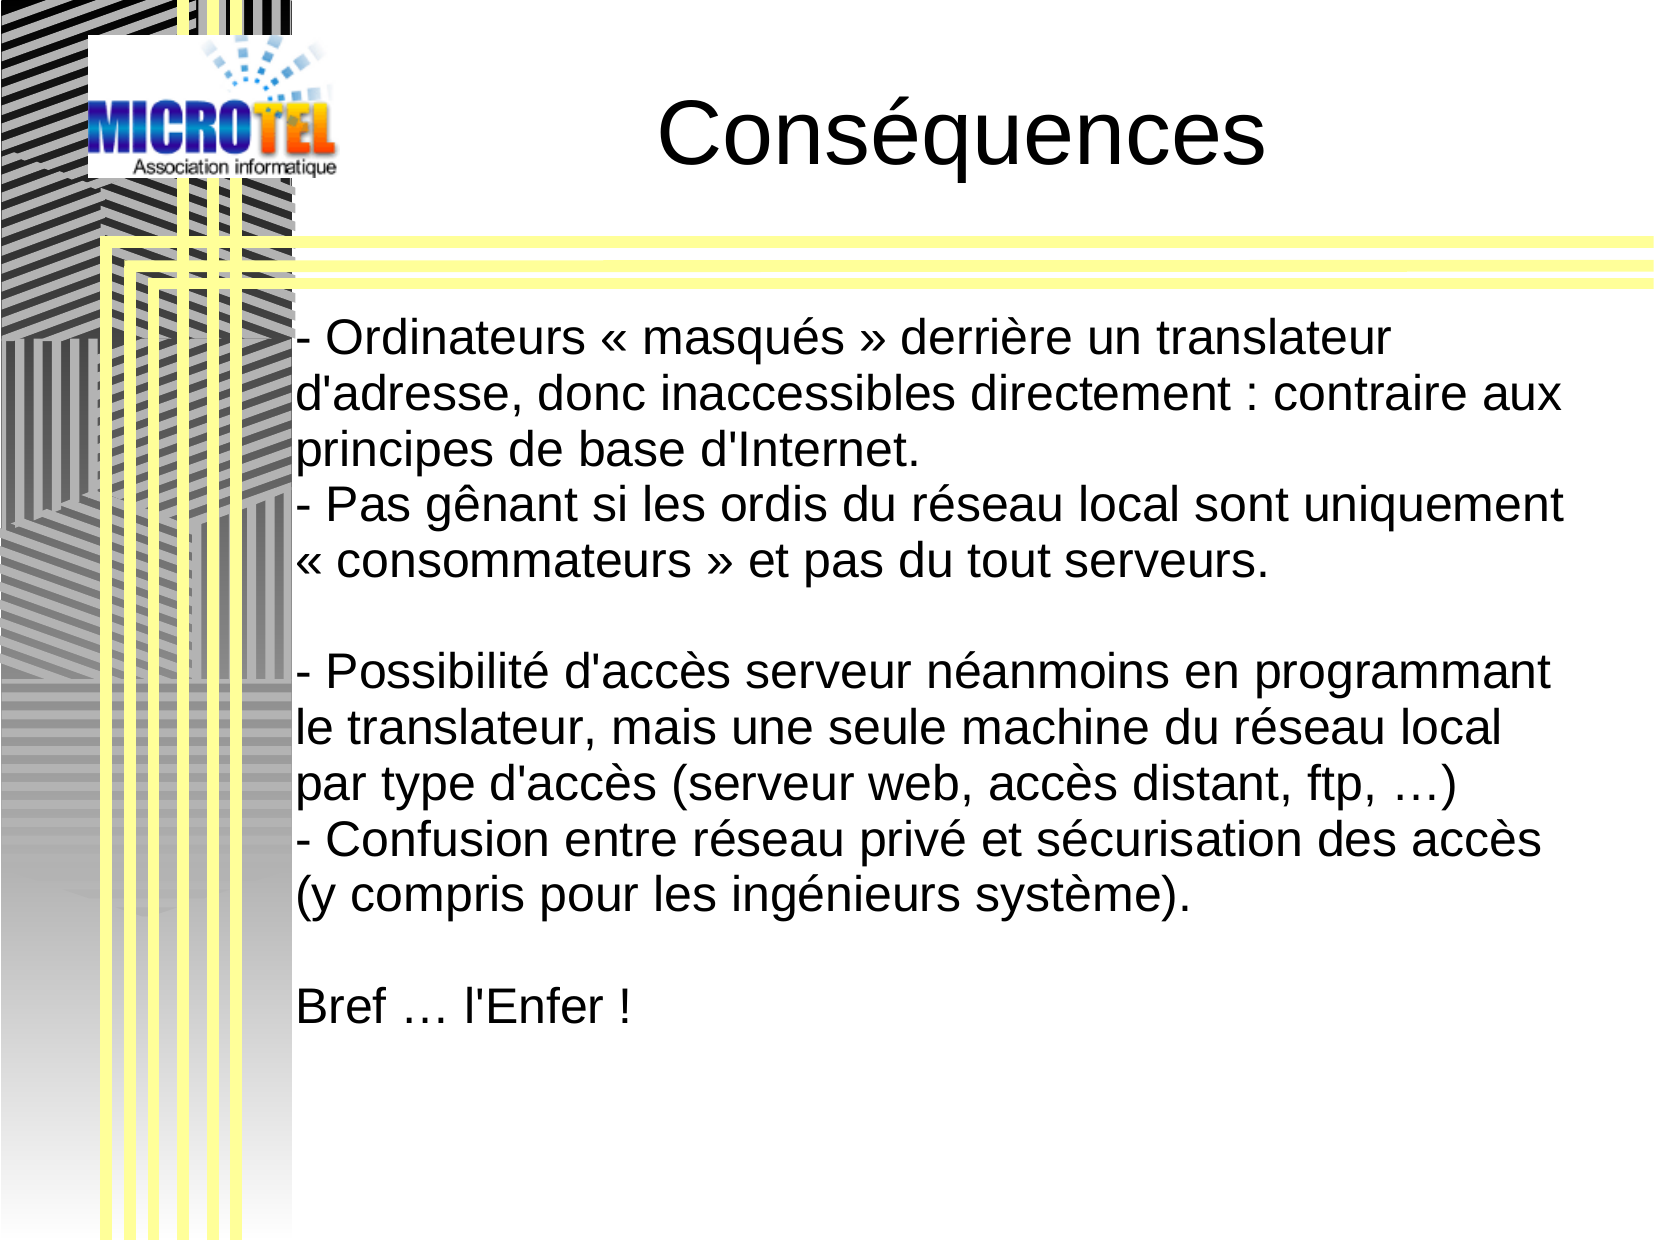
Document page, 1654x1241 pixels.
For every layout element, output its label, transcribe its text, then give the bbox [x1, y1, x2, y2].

title Conséquences [354, 29, 1571, 237]
subtitle - Ordinateurs « masqués » derrière un translateur d'adresse, donc inaccessibles directement : contraire aux principes de base d'Internet. - Pas gênant si les ordis du réseau local sont uniquement « consommateurs » et pas du tout serveurs. - Possibilité d'accès serveur néanmoins en programmant le translateur, mais une seule machine du réseau local par type d'accès (serveur web, accès distant, ftp, …) - Confusion entre réseau privé et sécurisation des accès (y compris pour les ingénieurs système). Bref … l'Enfer ! [295, 290, 1571, 1109]
picture [88, 35, 340, 178]
